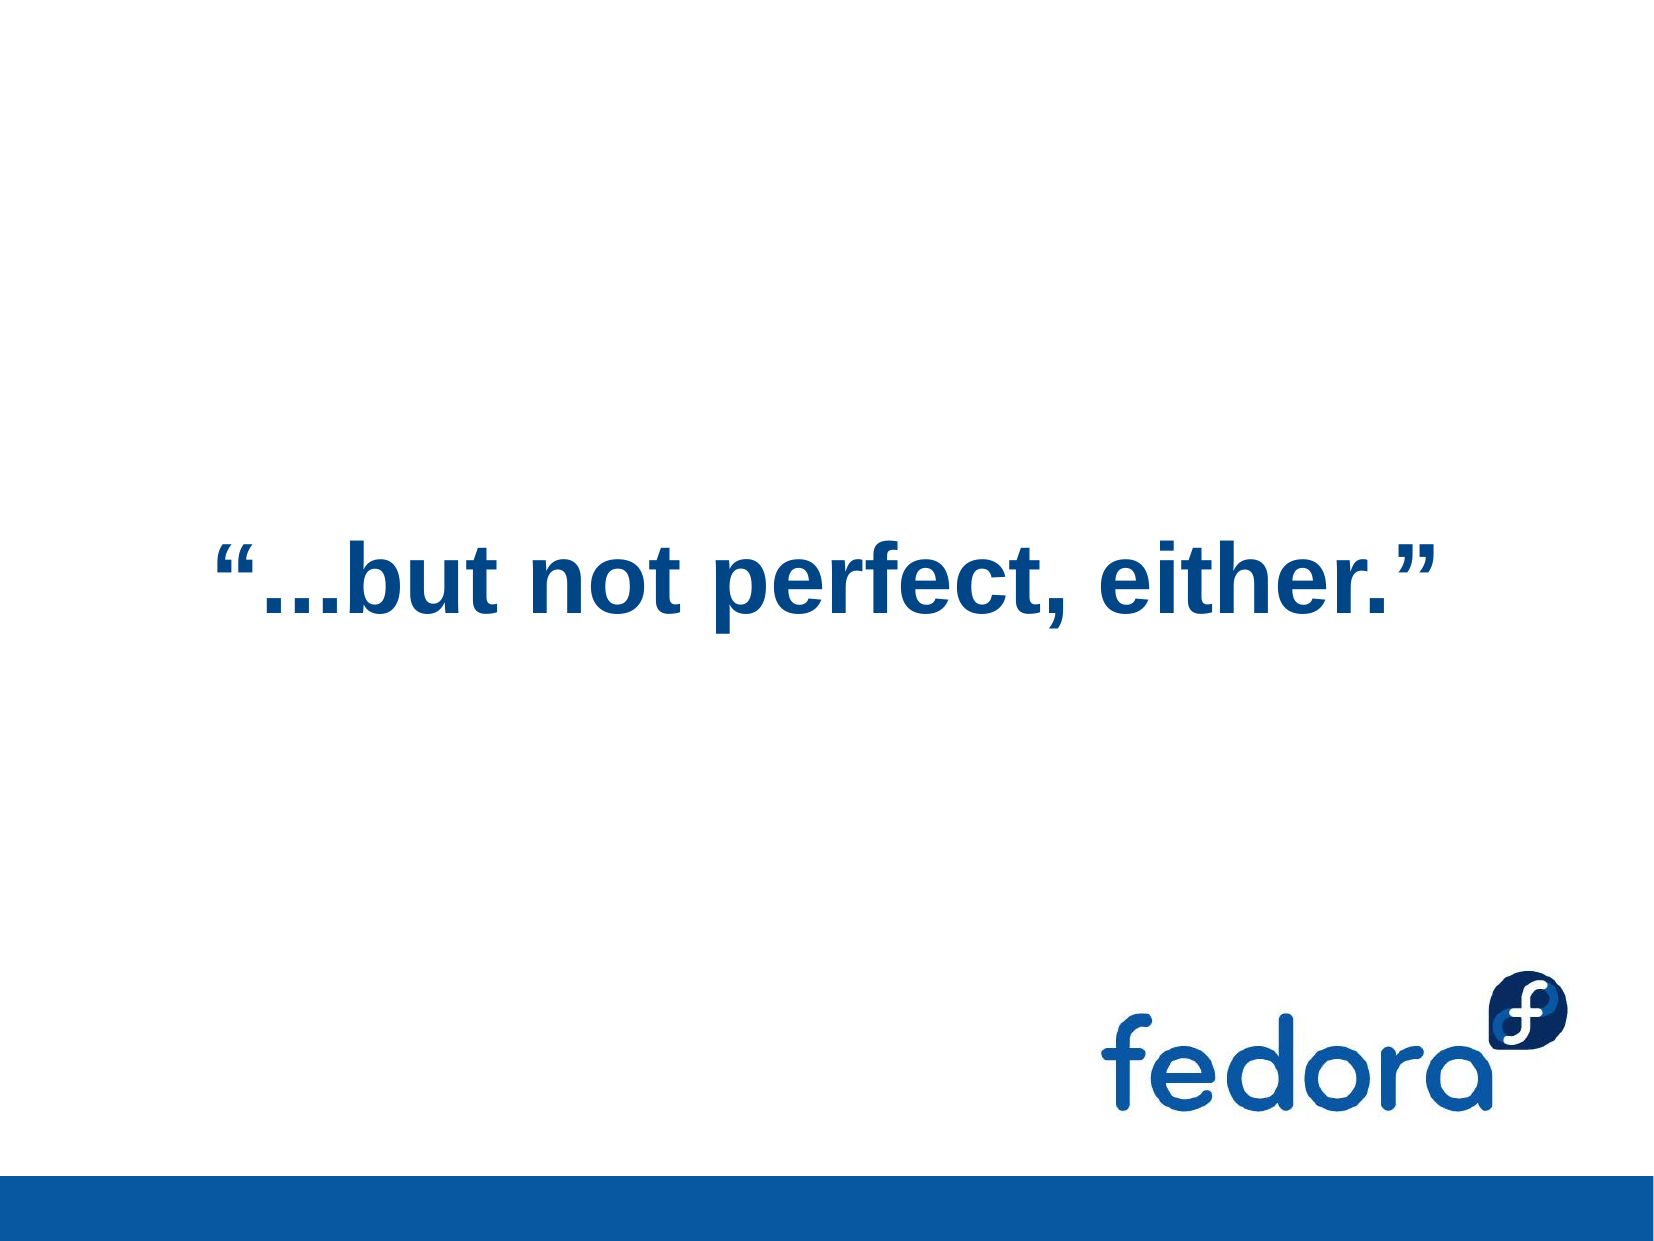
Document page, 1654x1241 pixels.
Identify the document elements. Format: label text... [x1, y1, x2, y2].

title “...but not perfect, either.” [82, 56, 1571, 1102]
picture [0, 1176, 1654, 1241]
picture [1087, 958, 1576, 1125]
